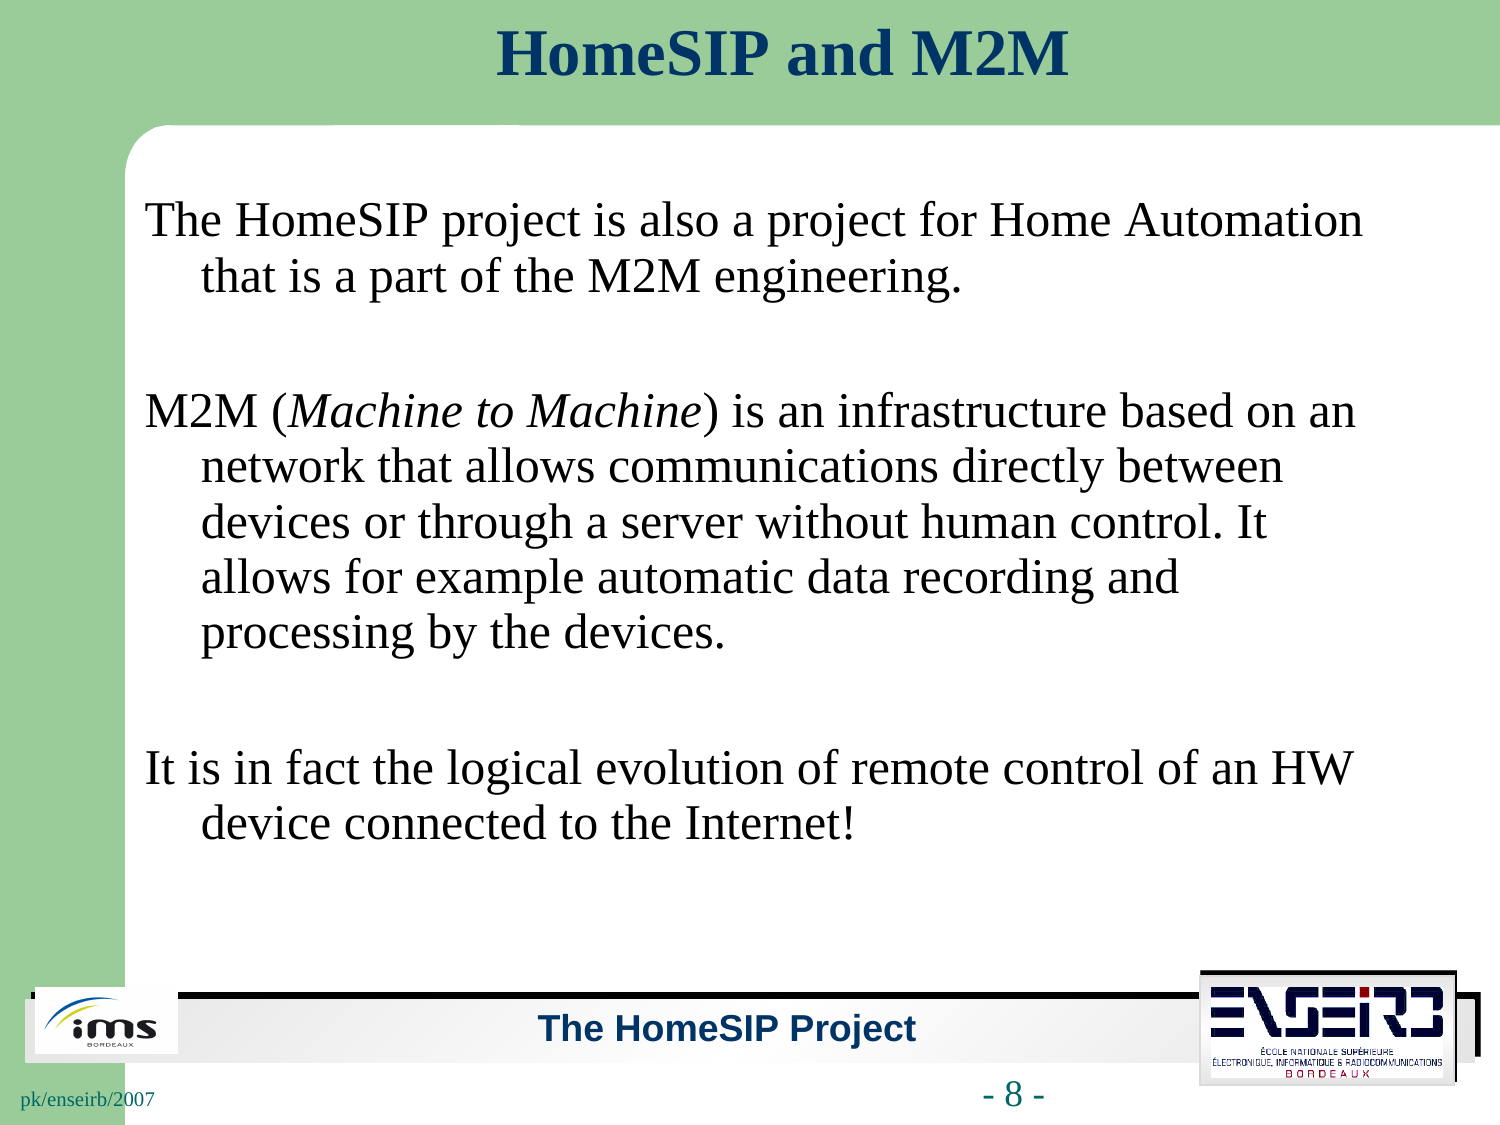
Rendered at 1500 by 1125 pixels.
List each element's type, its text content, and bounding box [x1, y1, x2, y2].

text_box HomeSIP and M2M [246, 8, 1322, 99]
picture [35, 987, 178, 1054]
picture [1211, 987, 1443, 1078]
text_box The HomeSIP project is also a project for Home Automation that is a part of the M2M engineering. M2M (Machine to Machine) is an infrastructure based on an network that allows communications directly between devices or through a server without human control. It allows for example automatic data recording and processing by the devices. It is in fact the logical evolution of remote control of an HW device connected to the Internet! [129, 184, 1392, 796]
